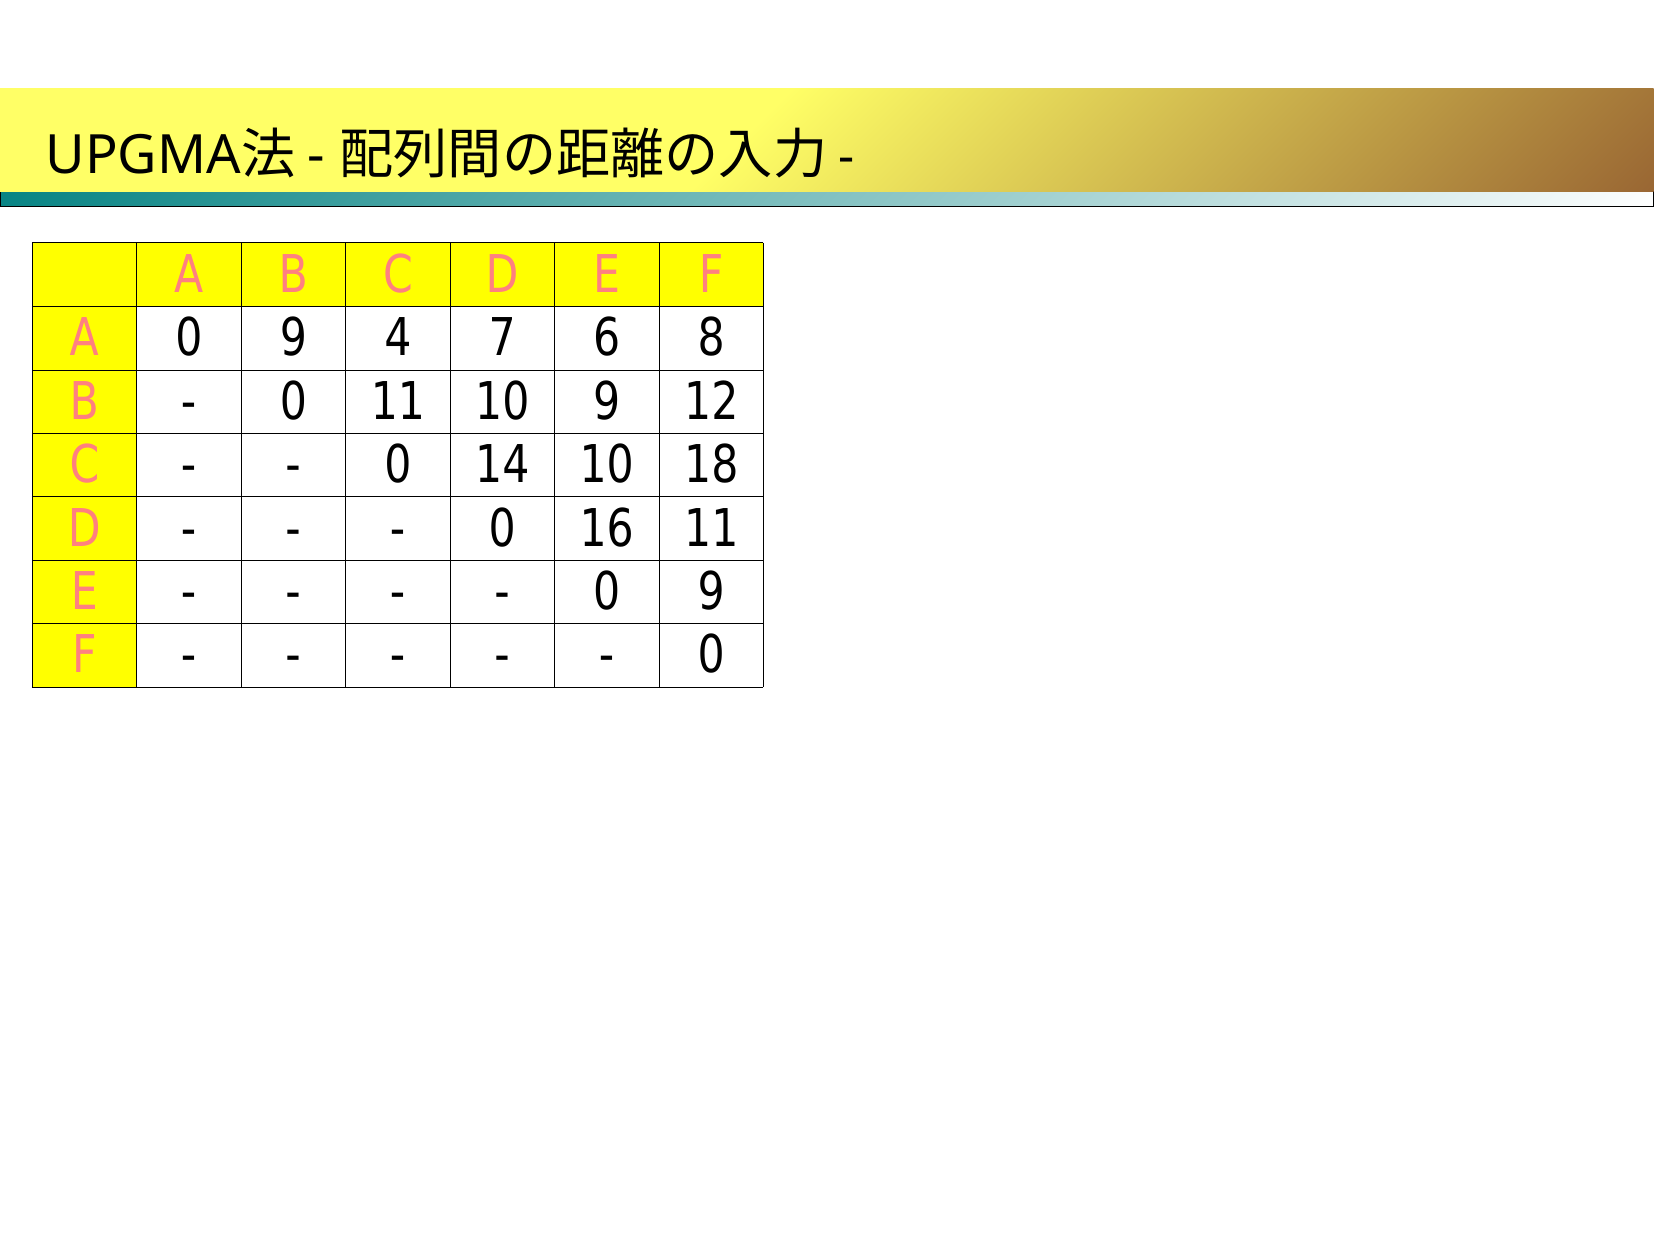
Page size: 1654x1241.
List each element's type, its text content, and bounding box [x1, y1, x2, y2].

chart [30, 241, 766, 689]
text_box UPGMA法 - 配列間の距離の入力 - [30, 103, 1593, 189]
text_box [0, 88, 1654, 192]
